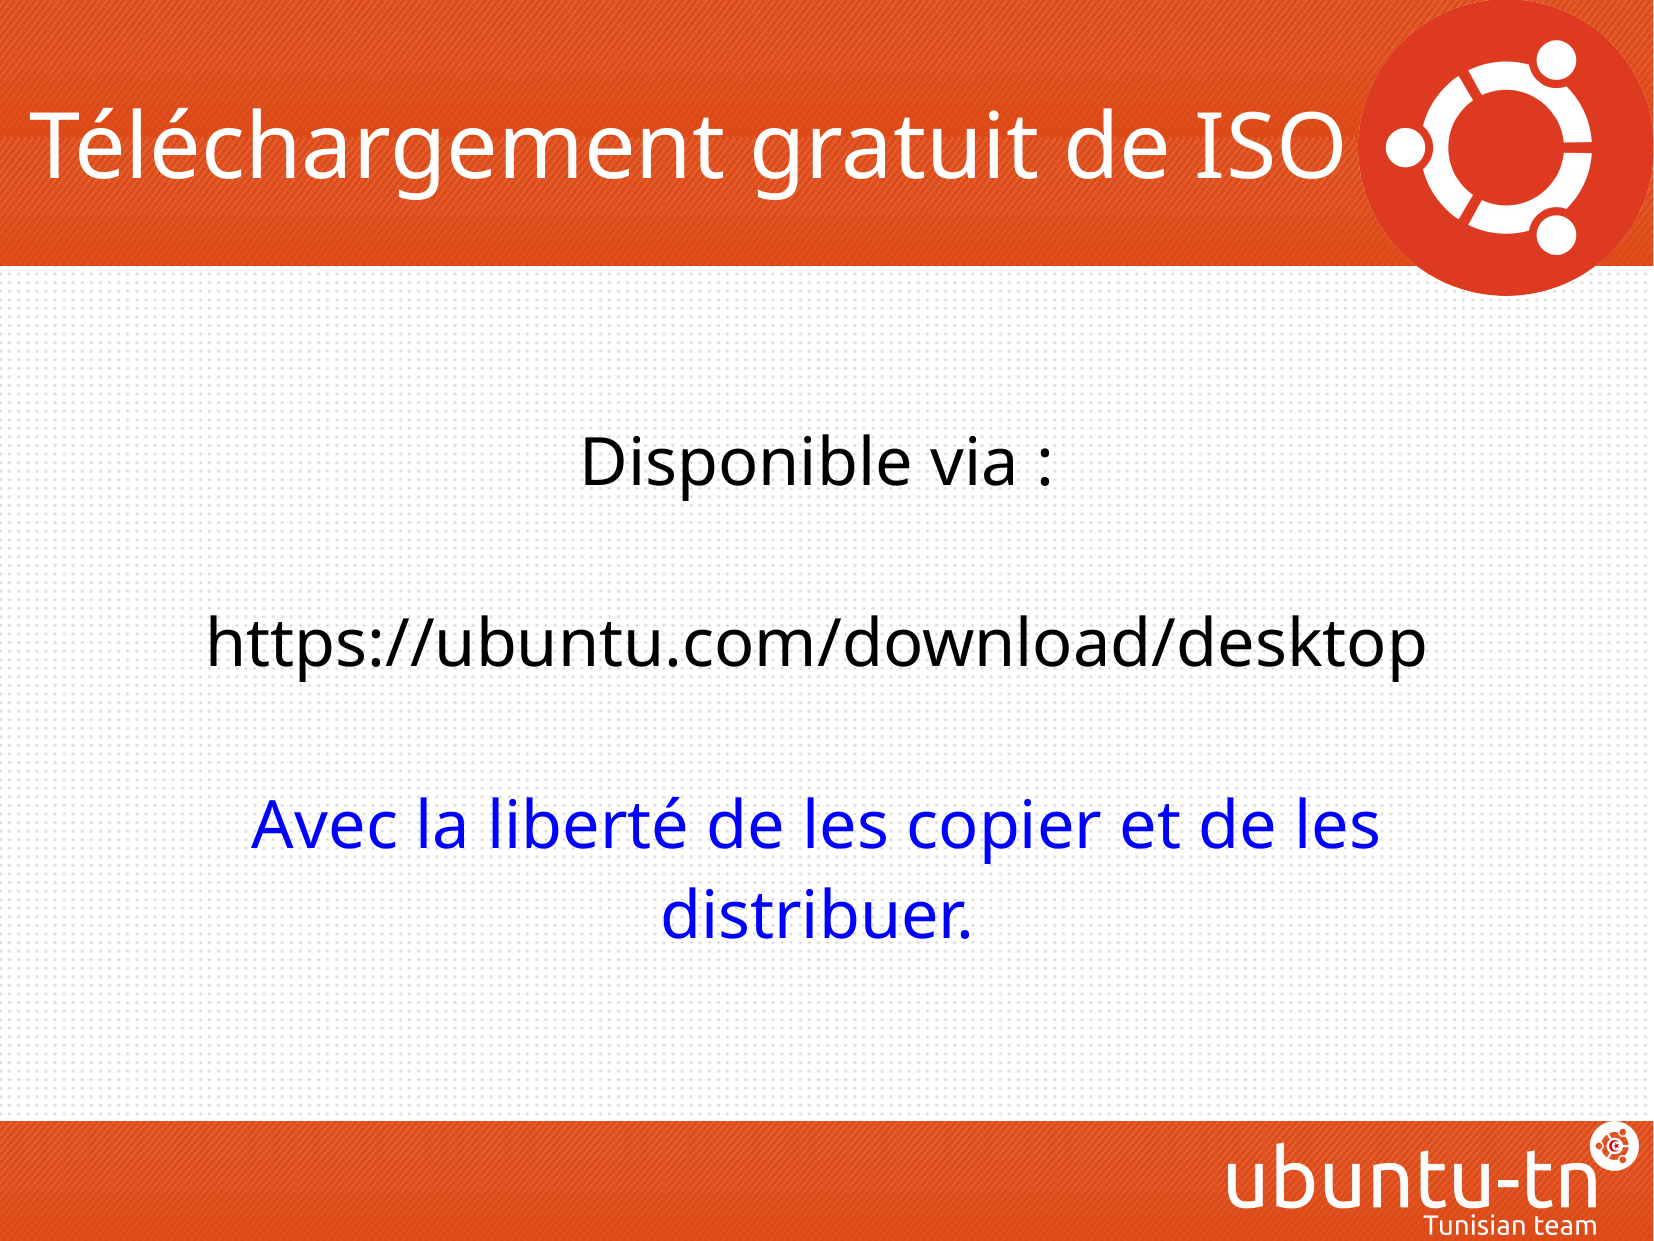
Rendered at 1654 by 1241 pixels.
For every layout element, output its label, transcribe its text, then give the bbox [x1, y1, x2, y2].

text_box Disponible via : https://ubuntu.com/download/desktop Avec la liberté de les copier et de les distribuer. [160, 406, 1475, 870]
picture [0, 0, 1654, 1241]
title Téléchargement gratuit de ISO [29, 36, 1359, 250]
